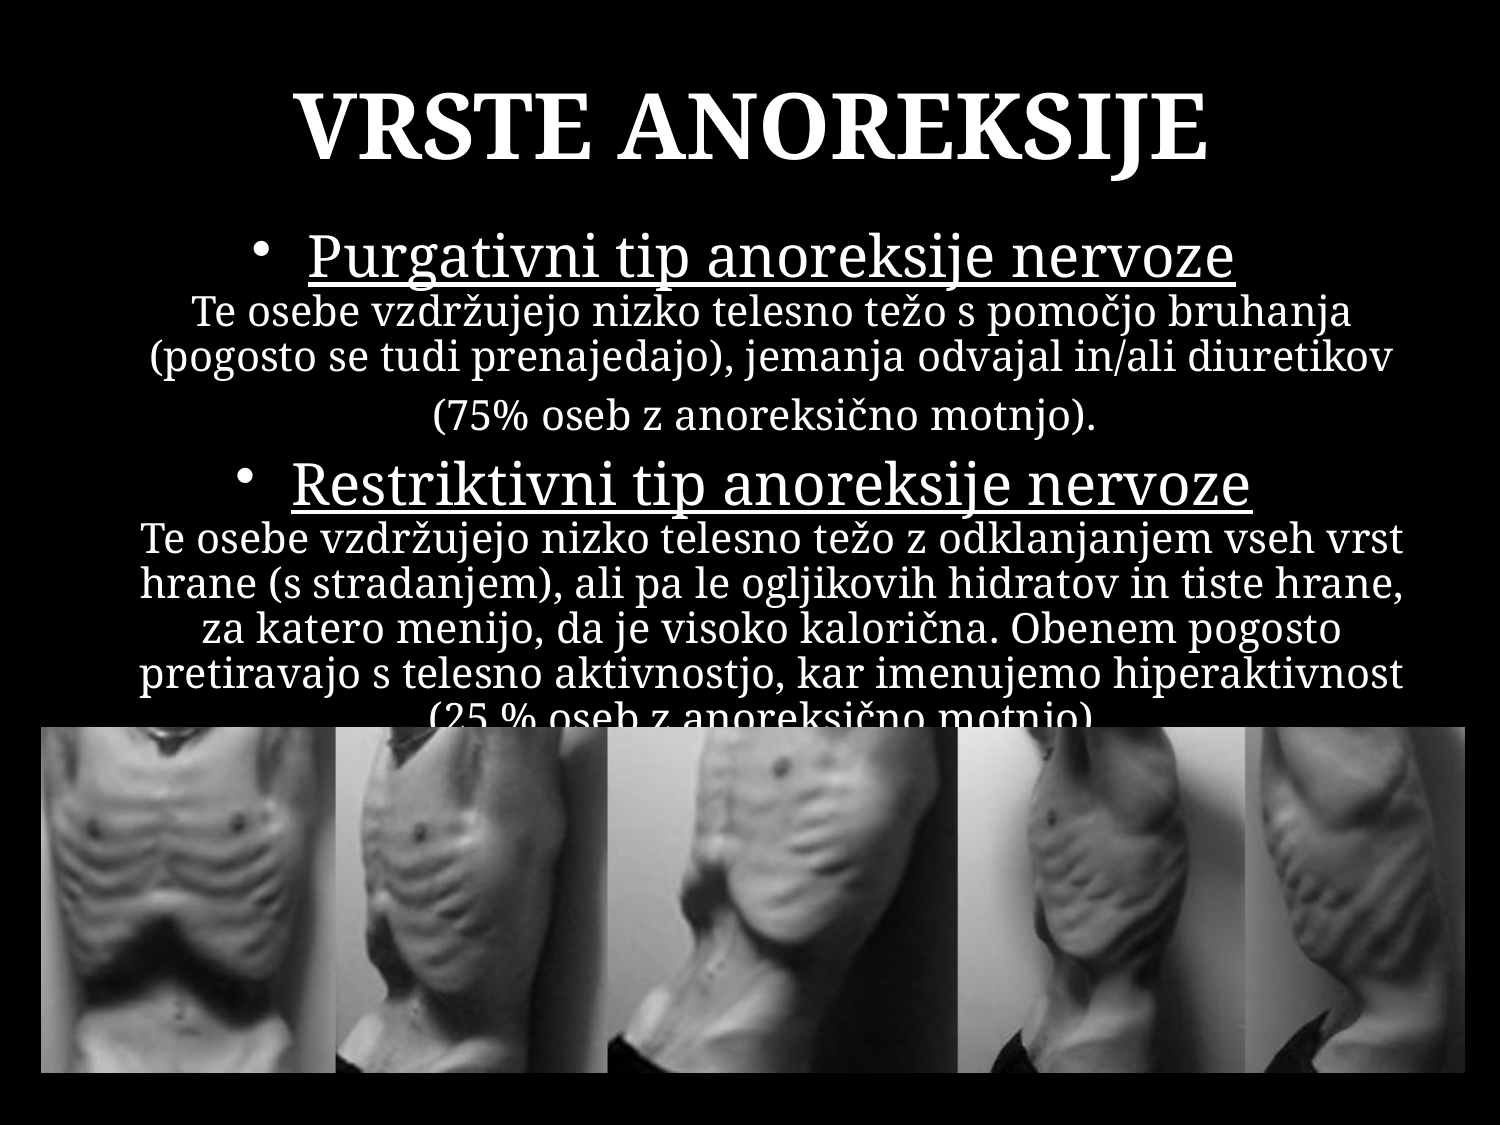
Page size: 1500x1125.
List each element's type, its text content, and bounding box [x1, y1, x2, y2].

list Purgativni tip anoreksije nervoze Te osebe vzdržujejo nizko telesno težo s pomočjo bruhanja (pogosto se tudi prenajedajo), jemanja odvajal in/ali diuretikov (75% oseb z anoreksično motnjo). Restriktivni tip anoreksije nervoze Te osebe vzdržujejo nizko telesno težo z odklanjanjem vseh vrst hrane (s stradanjem), ali pa le ogljikovih hidratov in tiste hrane, za katero menijo, da je visoko kalorična. Obenem pogosto pretiravajo s telesno aktivnostjo, kar imenujemo hiperaktivnost (25 % oseb z anoreksično motnjo). [41, 220, 1447, 693]
title VRSTE ANOREKSIJE [76, 54, 1427, 192]
picture [41, 727, 1465, 1073]
